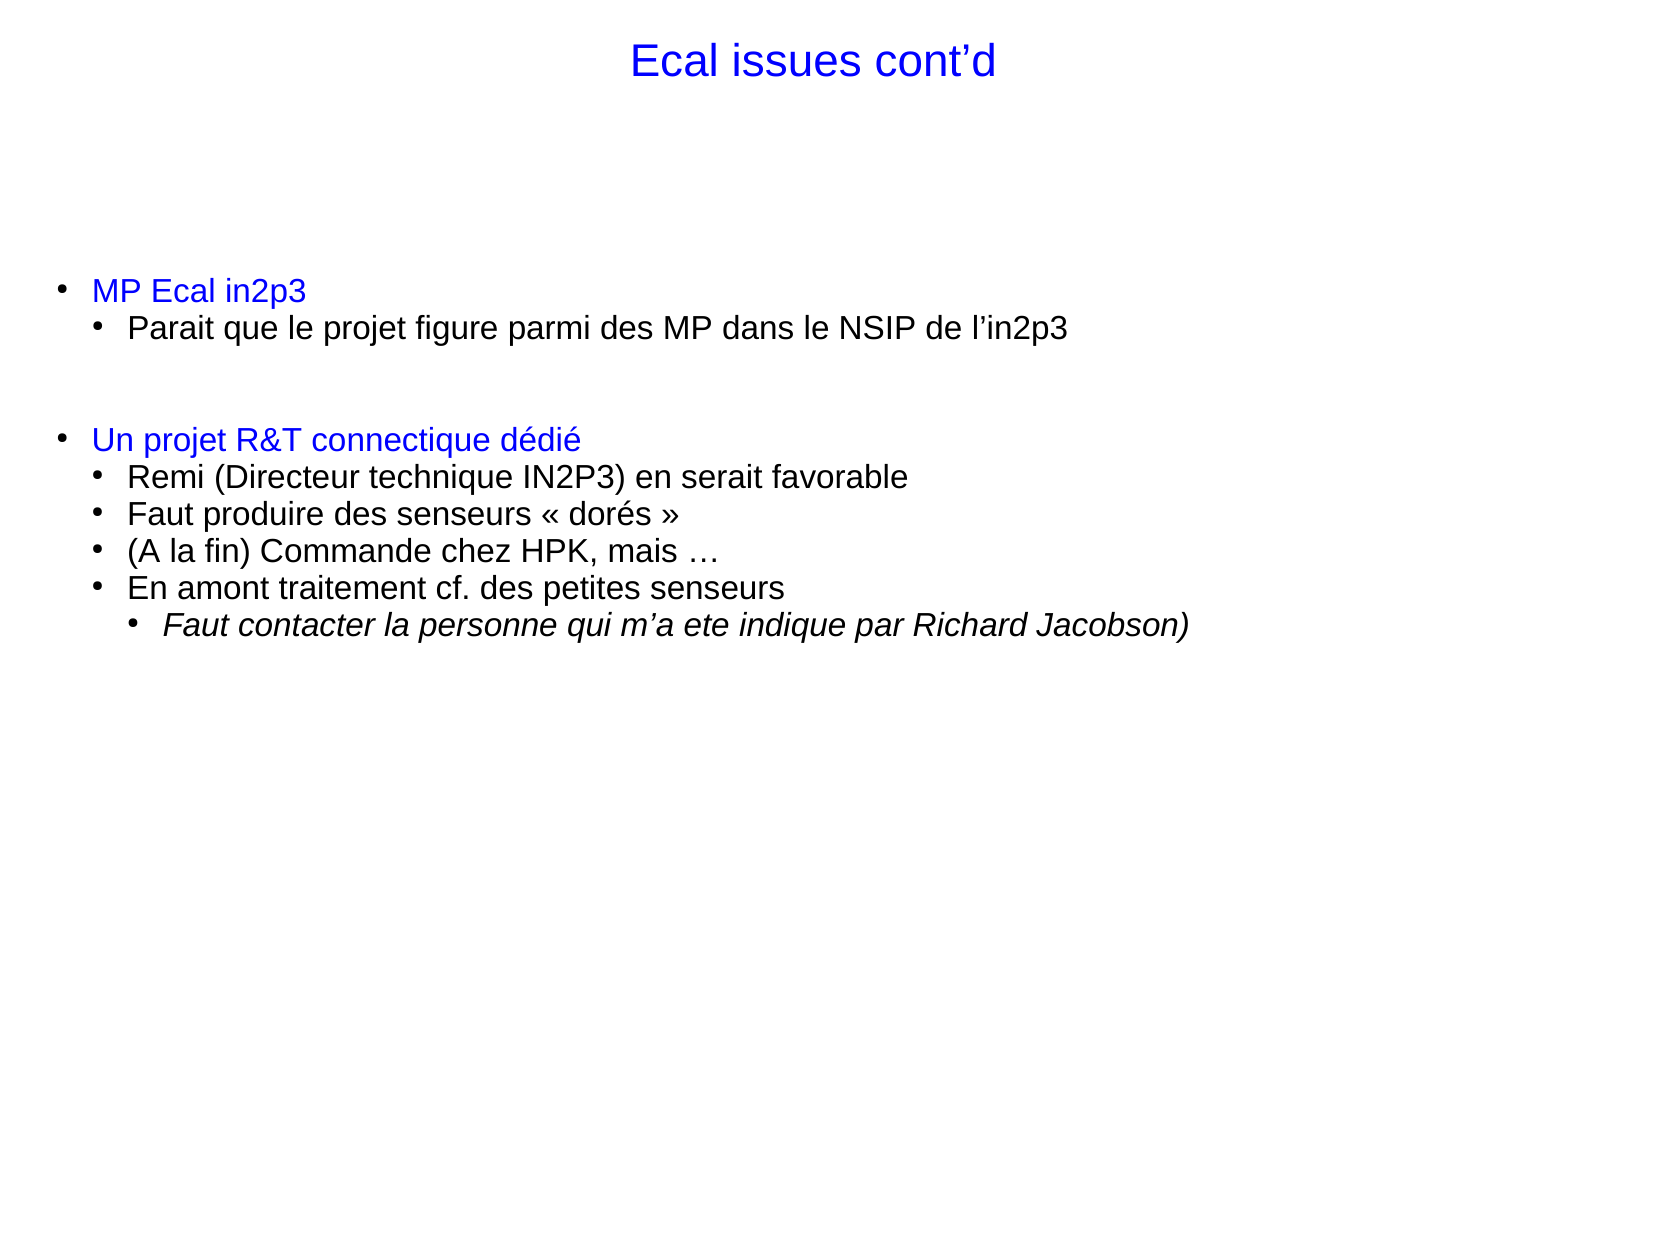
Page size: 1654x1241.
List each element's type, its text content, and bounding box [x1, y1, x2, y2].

text_box MP Ecal in2p3 Parait que le projet figure parmi des MP dans le NSIP de l’in2p3 Un projet R&T connectique dédié Remi (Directeur technique IN2P3) en serait favorable Faut produire des senseurs « dorés » (A la fin) Commande chez HPK, mais … En amont traitement cf. des petites senseurs Faut contacter la personne qui m’a ete indique par Richard Jacobson) [41, 159, 1543, 718]
text_box Ecal issues cont’d [615, 26, 1021, 106]
